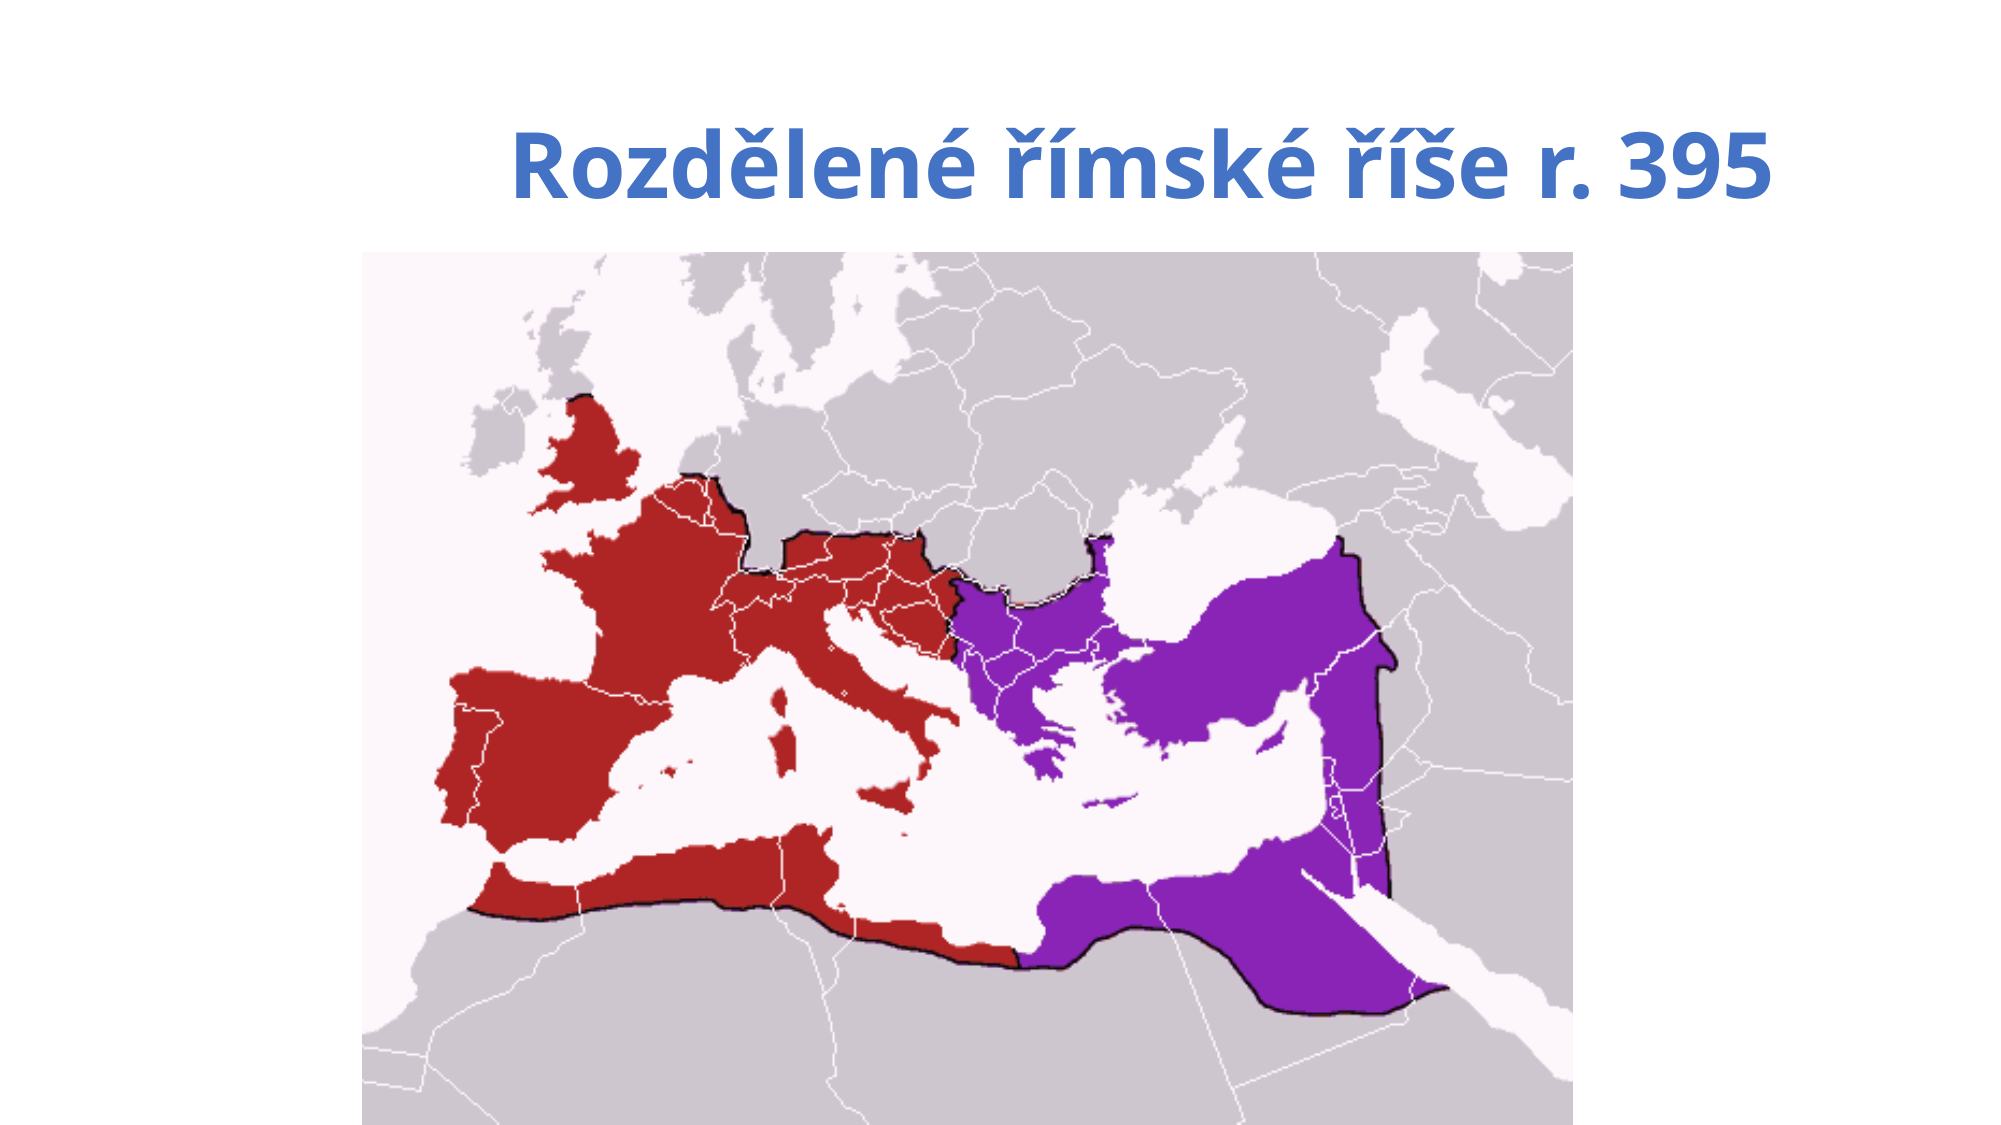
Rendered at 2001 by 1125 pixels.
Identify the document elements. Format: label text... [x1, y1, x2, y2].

title Rozdělené římské říše r. 395 [137, 59, 1863, 278]
picture [362, 252, 1573, 1125]
